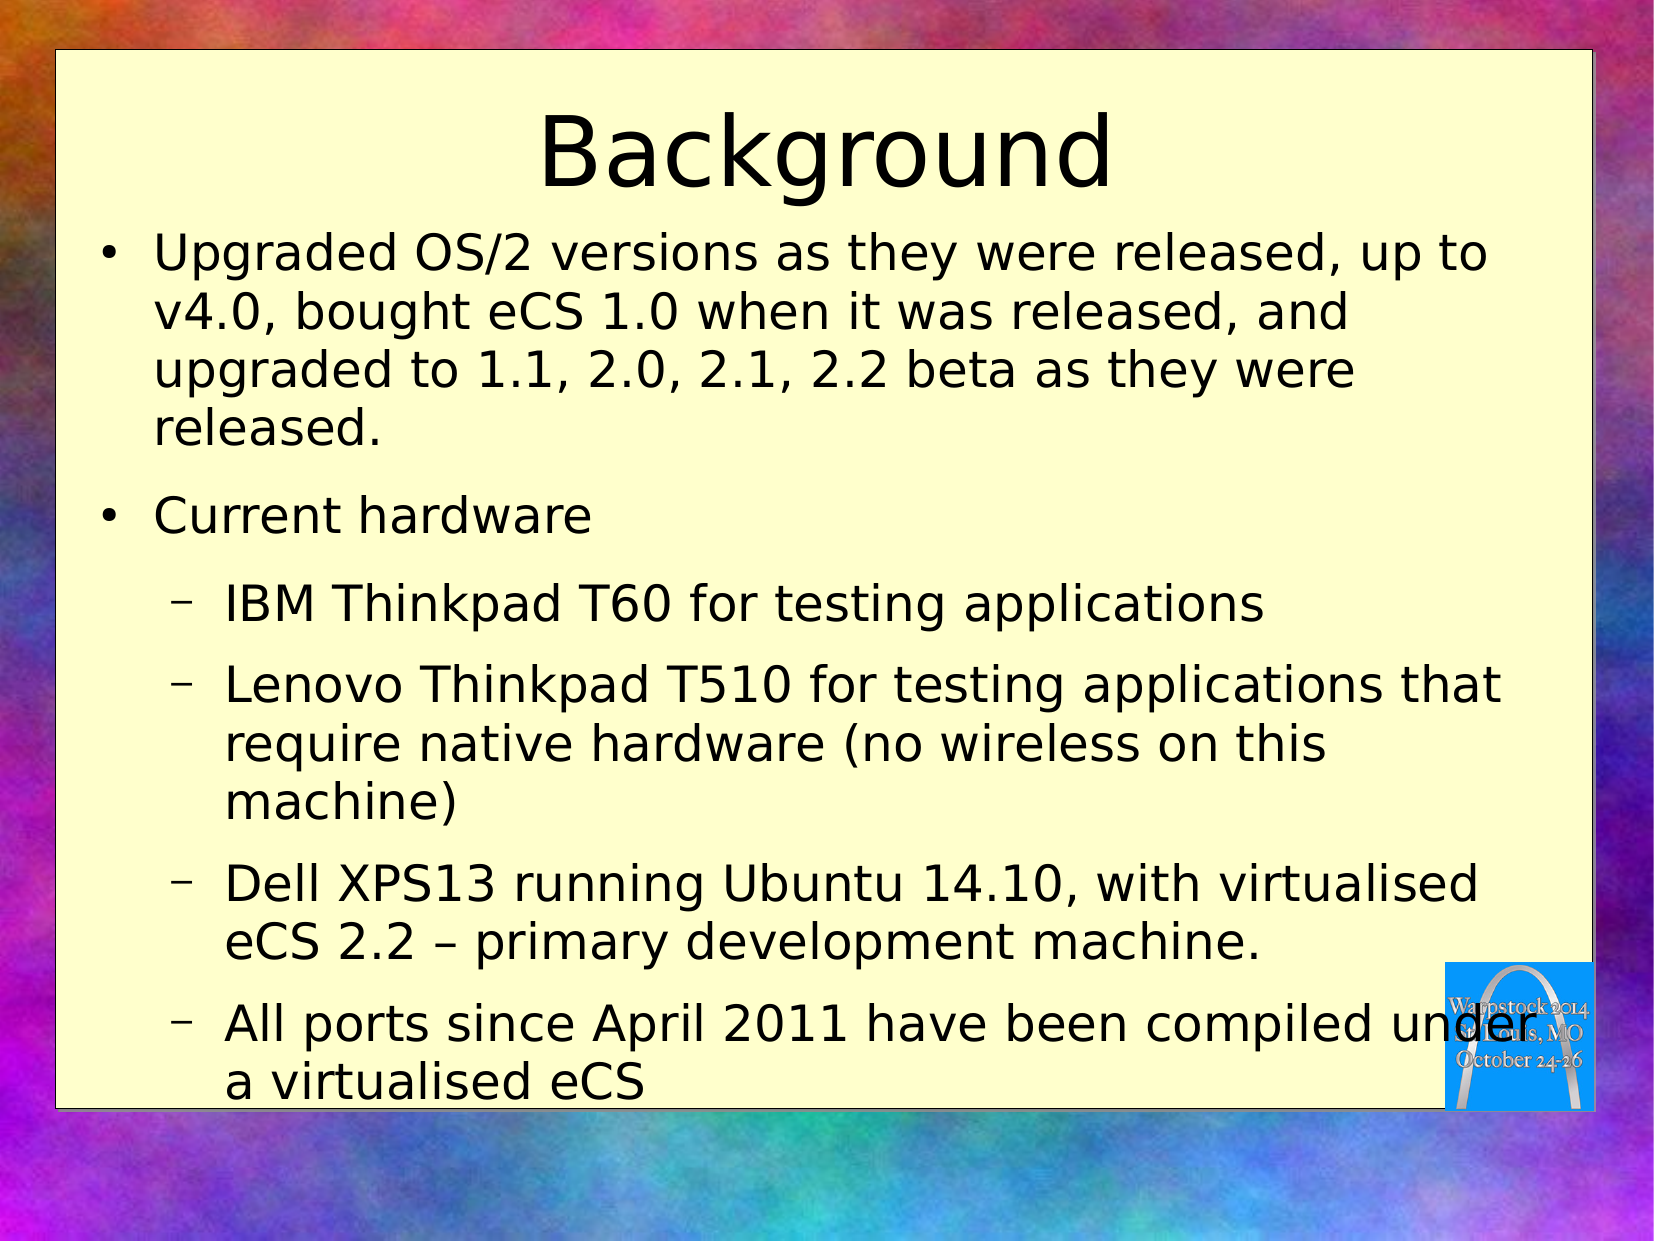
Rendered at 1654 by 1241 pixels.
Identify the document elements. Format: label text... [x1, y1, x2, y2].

list Upgraded OS/2 versions as they were released, up to v4.0, bought eCS 1.0 when it was released, and upgraded to 1.1, 2.0, 2.1, 2.2 beta as they were released. Current hardware IBM Thinkpad T60 for testing applications Lenovo Thinkpad T510 for testing applications that require native hardware (no wireless on this machine) Dell XPS13 running Ubuntu 14.10, with virtualised eCS 2.2 – primary development machine. All ports since April 2011 have been compiled under a virtualised eCS [82, 224, 1571, 1115]
title Background [82, 49, 1571, 224]
picture [0, 0, 1654, 1241]
